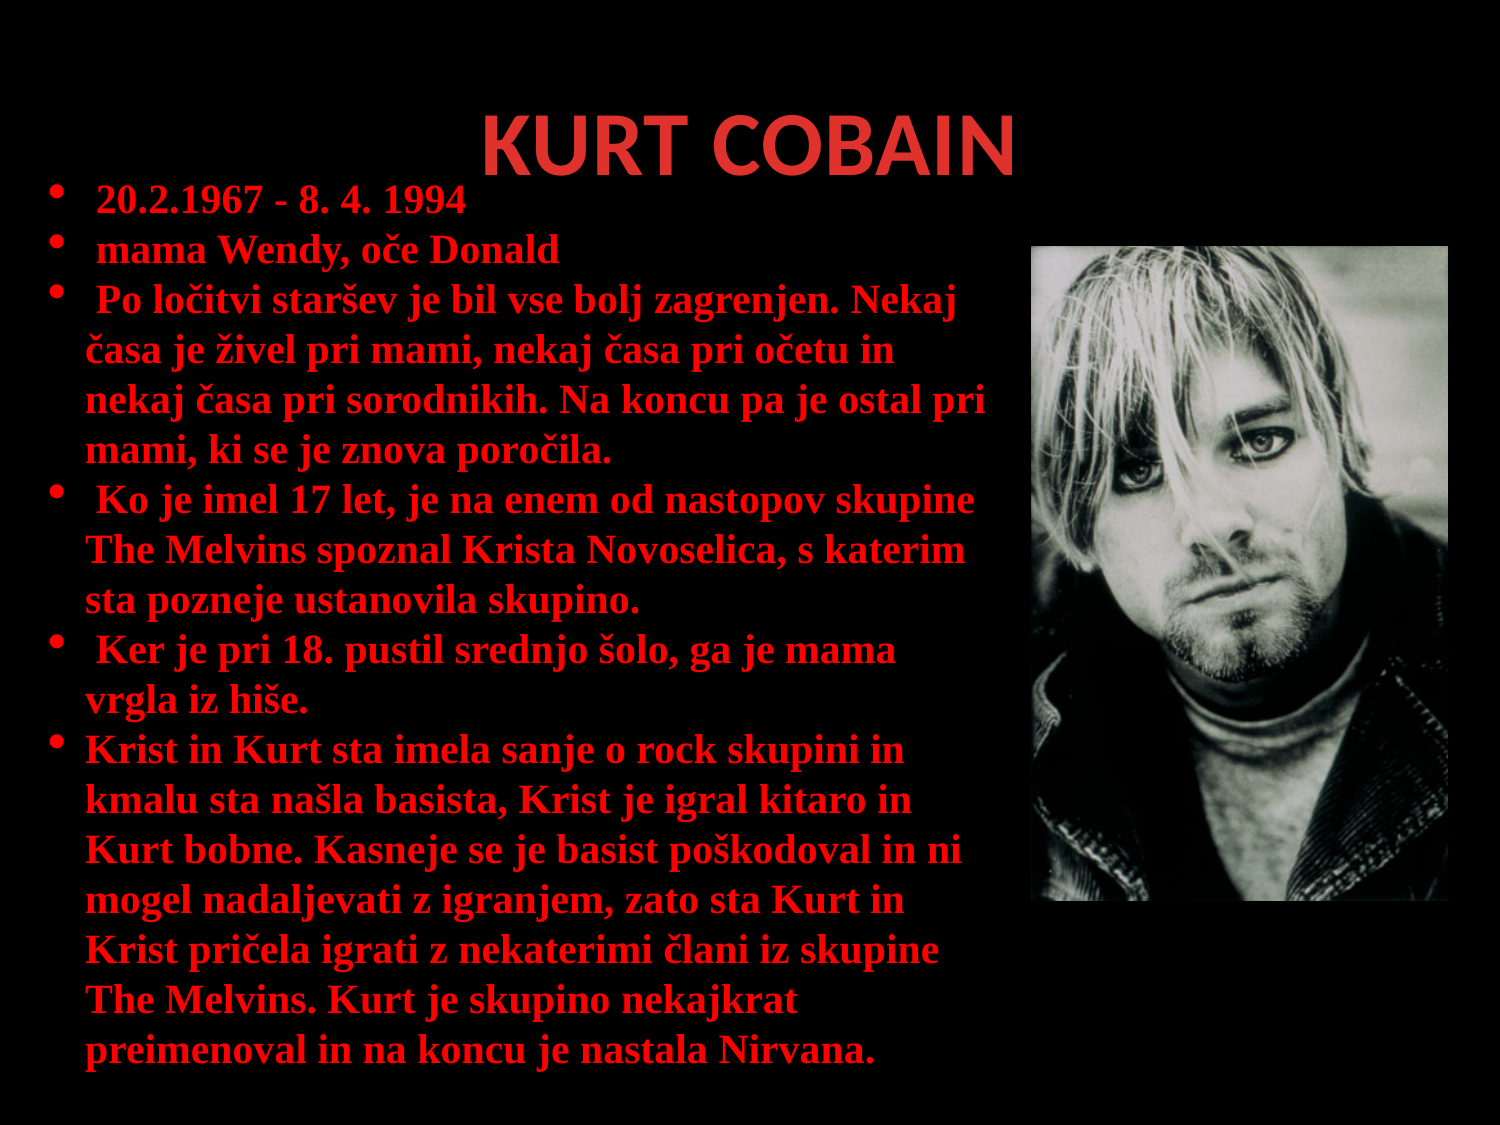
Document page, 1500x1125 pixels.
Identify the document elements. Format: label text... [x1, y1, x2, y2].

title KURT COBAIN [75, 45, 1425, 233]
picture [1031, 246, 1448, 901]
text_box 20.2.1967 - 8. 4. 1994 mama Wendy, oče Donald Po ločitvi staršev je bil vse bolj zagrenjen. Nekaj časa je živel pri mami, nekaj časa pri očetu in nekaj časa pri sorodnikih. Na koncu pa je ostal pri mami, ki se je znova poročila. Ko je imel 17 let, je na enem od nastopov skupine The Melvins spoznal Krista Novoselica, s katerim sta pozneje ustanovila skupino. Ker je pri 18. pustil srednjo šolo, ga je mama vrgla iz hiše. Krist in Kurt sta imela sanje o rock skupini in kmalu sta našla basista, Krist je igral kitaro in Kurt bobne. Kasneje se je basist poškodoval in ni mogel nadaljevati z igranjem, zato sta Kurt in Krist pričela igrati z nekaterimi člani iz skupine The Melvins. Kurt je skupino nekajkrat preimenoval in na koncu je nastala Nirvana. [35, 164, 1008, 1125]
